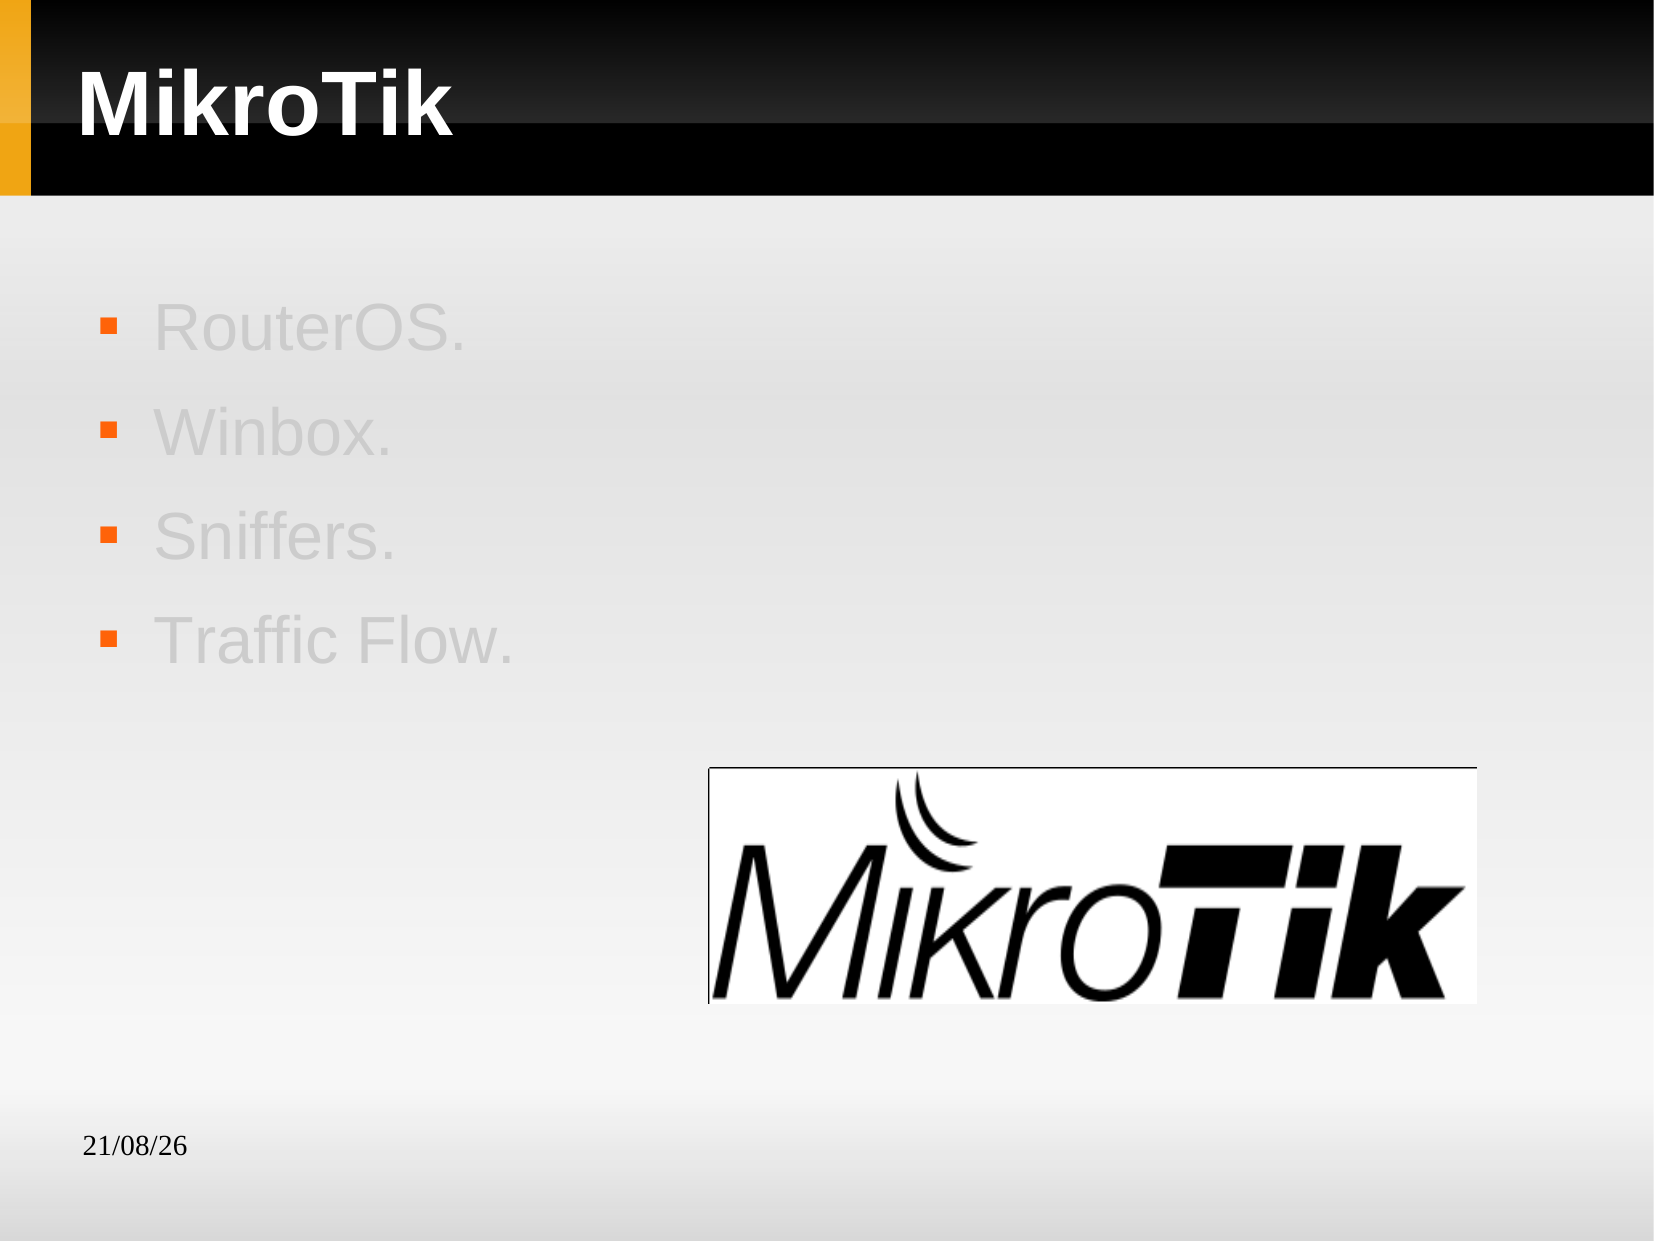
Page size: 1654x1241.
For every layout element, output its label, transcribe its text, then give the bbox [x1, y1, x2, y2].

list RouterOS. Winbox. Sniffers. Traffic Flow. [82, 290, 1571, 1094]
title MikroTik [76, 7, 1565, 200]
picture [0, 0, 1654, 1241]
